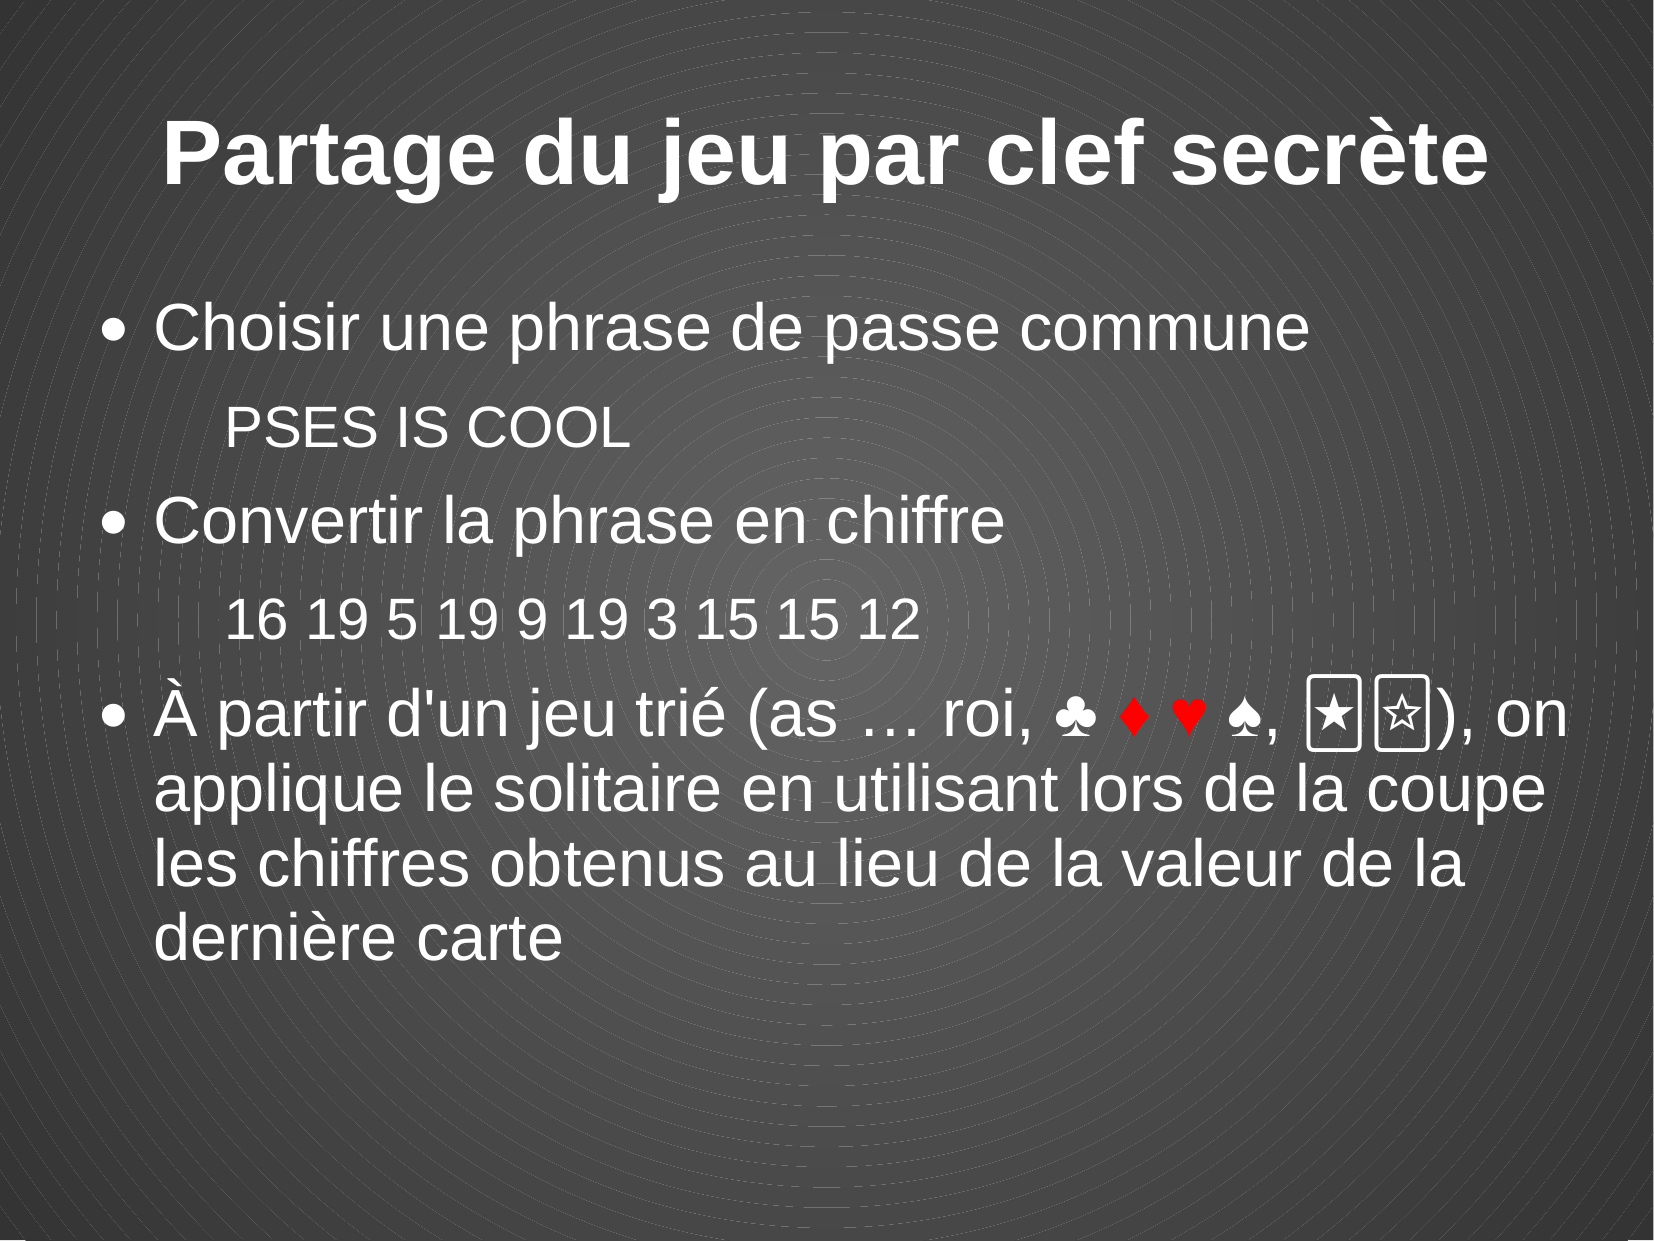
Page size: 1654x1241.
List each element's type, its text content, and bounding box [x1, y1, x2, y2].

title Partage du jeu par clef secrète [82, 49, 1571, 257]
list Choisir une phrase de passe commune PSES IS COOL Convertir la phrase en chiffre 16 19 5 19 9 19 3 15 15 12 À partir d'un jeu trié (as … roi, ♣ ♦ ♥ ♠, 🃏🃟), on applique le solitaire en utilisant lors de la coupe les chiffres obtenus au lieu de la valeur de la dernière carte [82, 290, 1571, 1010]
